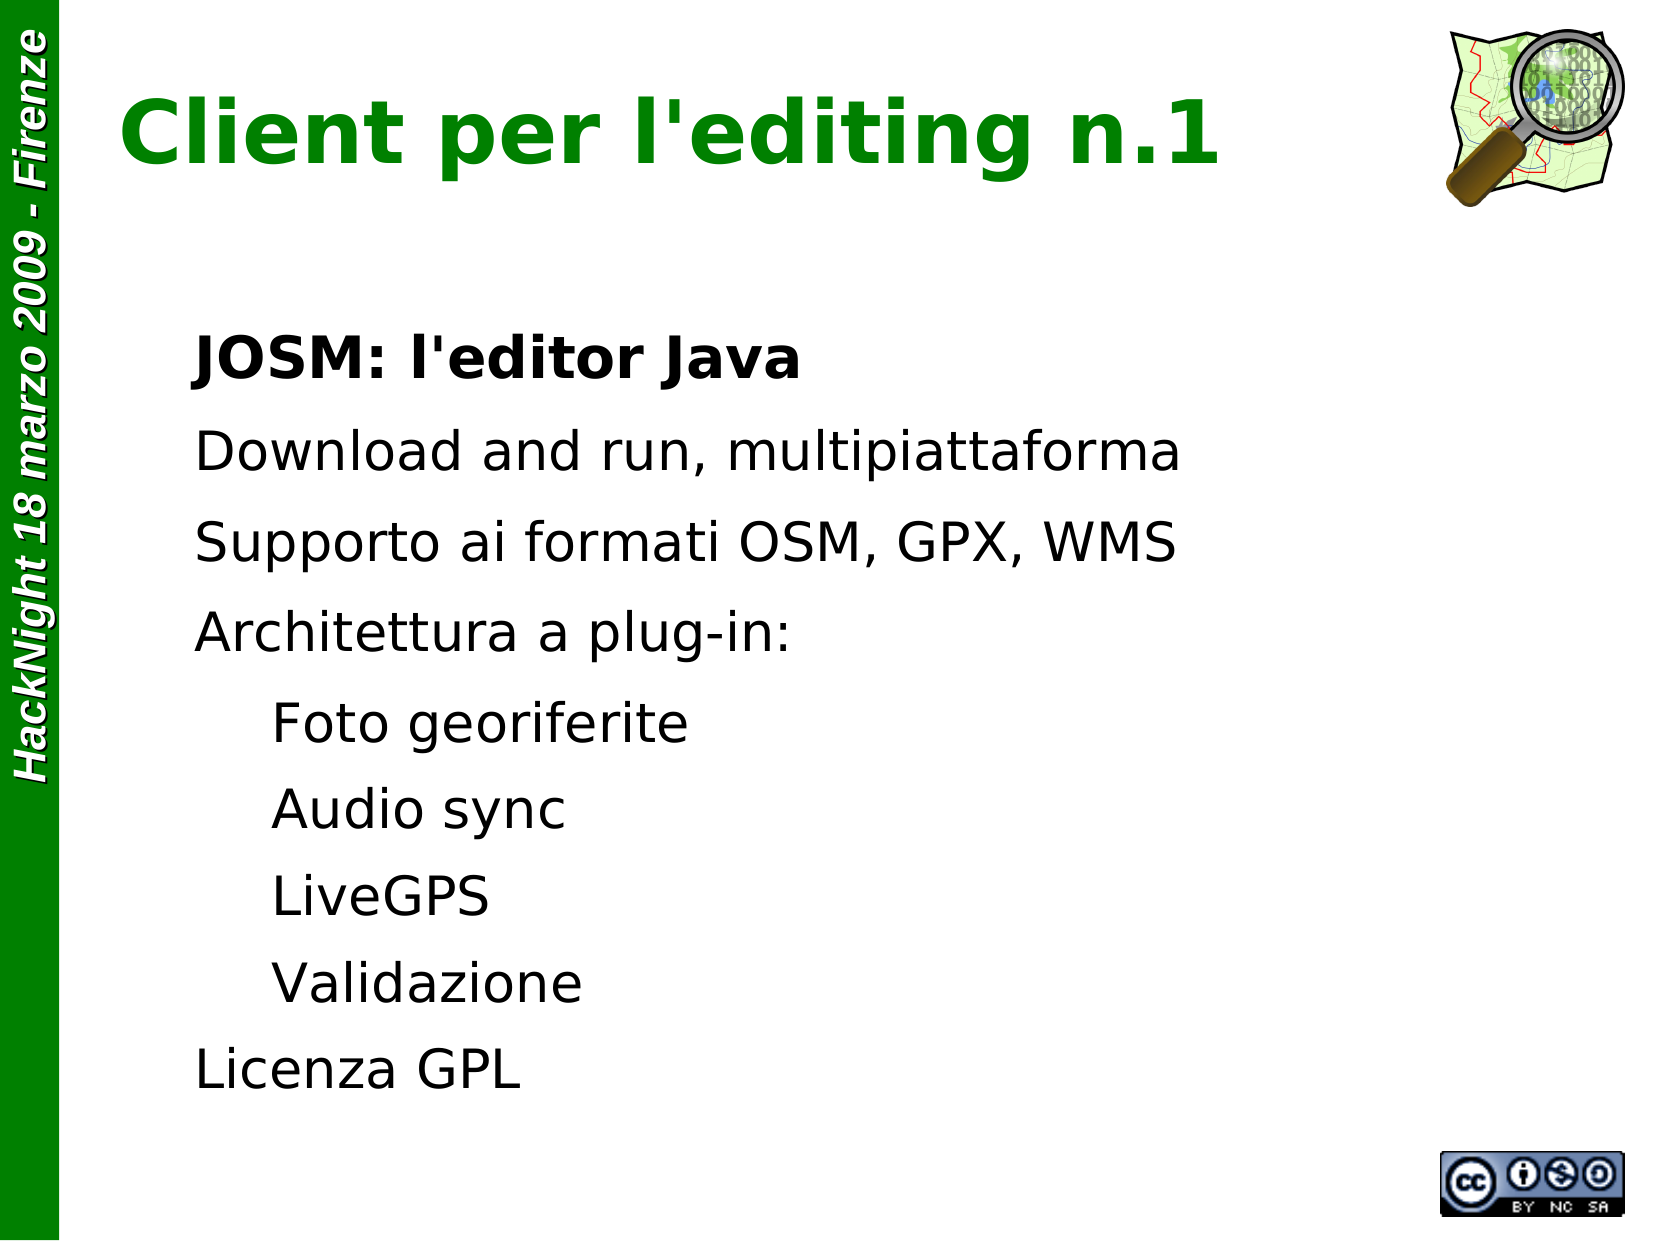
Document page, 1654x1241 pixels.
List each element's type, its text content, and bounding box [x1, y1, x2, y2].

title Client per l'editing n.1 [118, 36, 1394, 229]
list JOSM: l'editor Java Download and run, multipiattaforma Supporto ai formati OSM, GPX, WMS Architettura a plug-in: Foto georiferite Audio sync LiveGPS Validazione Licenza GPL [177, 324, 1388, 1102]
picture [1440, 1151, 1625, 1217]
picture [1446, 29, 1625, 207]
